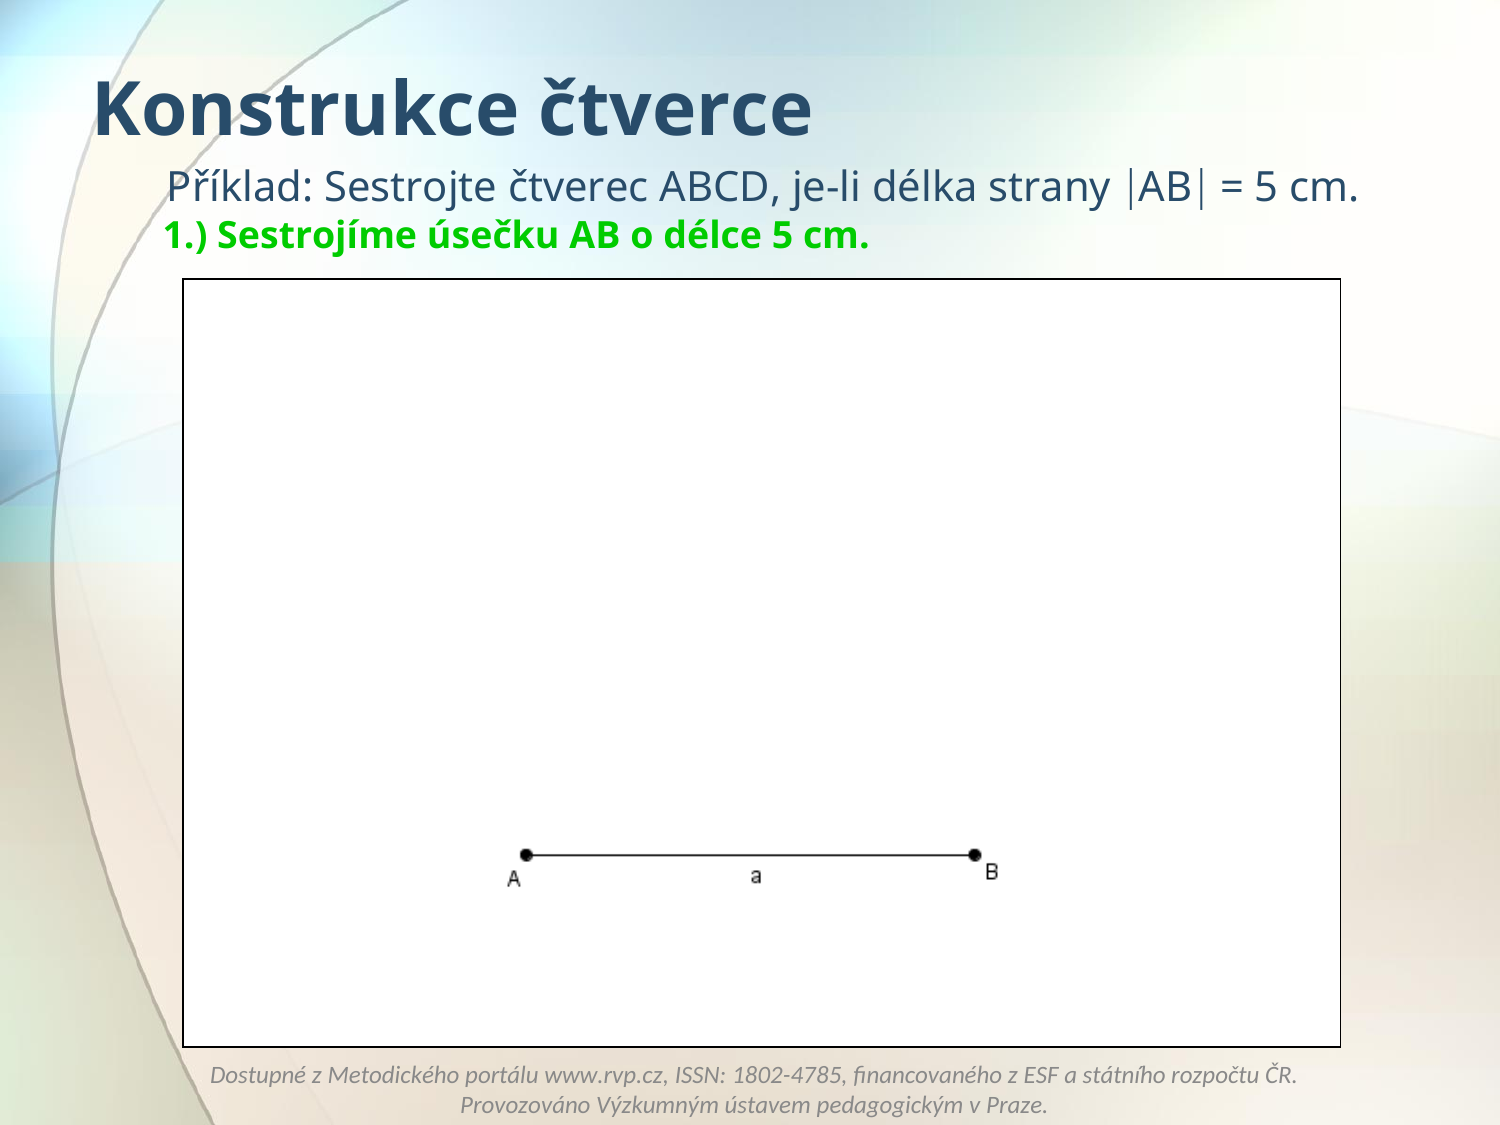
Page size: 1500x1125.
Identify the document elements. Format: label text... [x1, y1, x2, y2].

picture [0, 0, 1500, 1125]
title Konstrukce čtverce [76, 66, 1412, 161]
text_box 1.) Sestrojíme úsečku AB o délce 5 cm. [147, 184, 1455, 280]
text_box Příklad: Sestrojte čtverec ABCD, je-li délka strany AB = 5 cm. [152, 137, 1459, 232]
text_box [183, 280, 1341, 1047]
